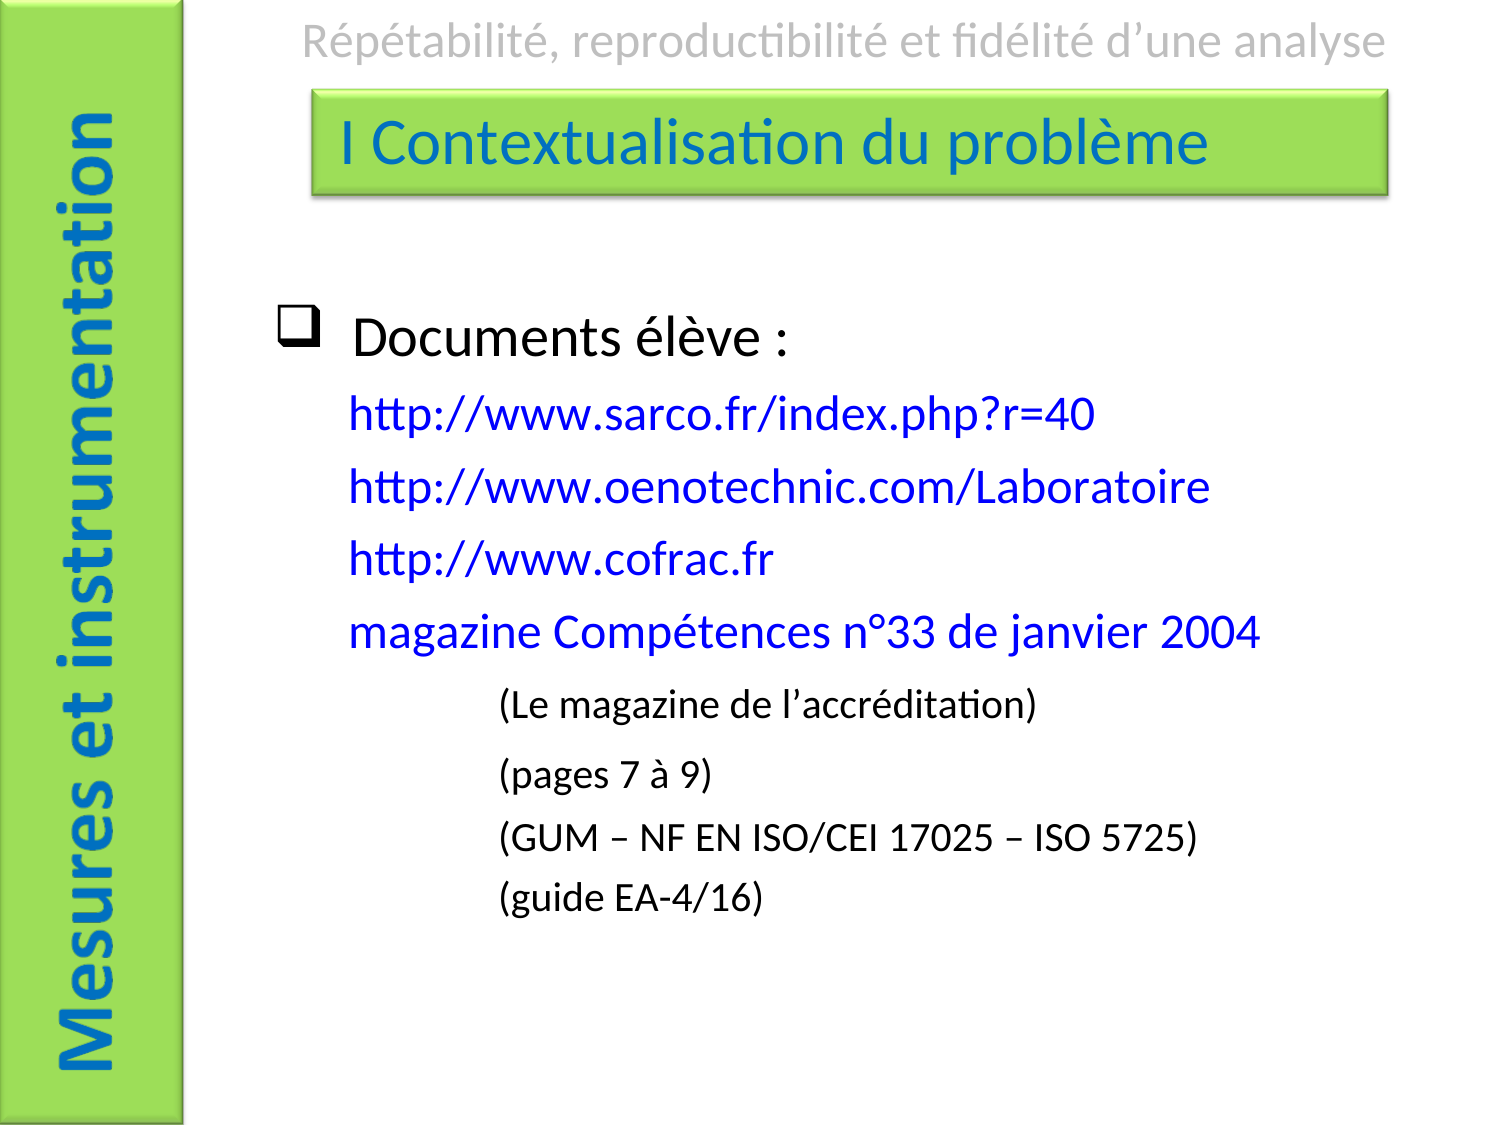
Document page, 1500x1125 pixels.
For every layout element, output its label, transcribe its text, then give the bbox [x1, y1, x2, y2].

text_box Répétabilité, reproductibilité et fidélité d’une analyse [206, 0, 1483, 76]
picture [303, 84, 1397, 209]
text_box Documents élève : http://www.sarco.fr/index.php?r=40 http://www.oenotechnic.com/Laboratoire http://www.cofrac.fr magazine Compétences n°33 de janvier 2004 (Le magazine de l’accréditation) (pages 7 à 9) (GUM – NF EN ISO/CEI 17025 – ISO 5725) (guide EA-4/16) [192, 290, 1500, 1004]
text_box I Contextualisation du problème [324, 90, 1388, 186]
picture [0, 0, 192, 1125]
